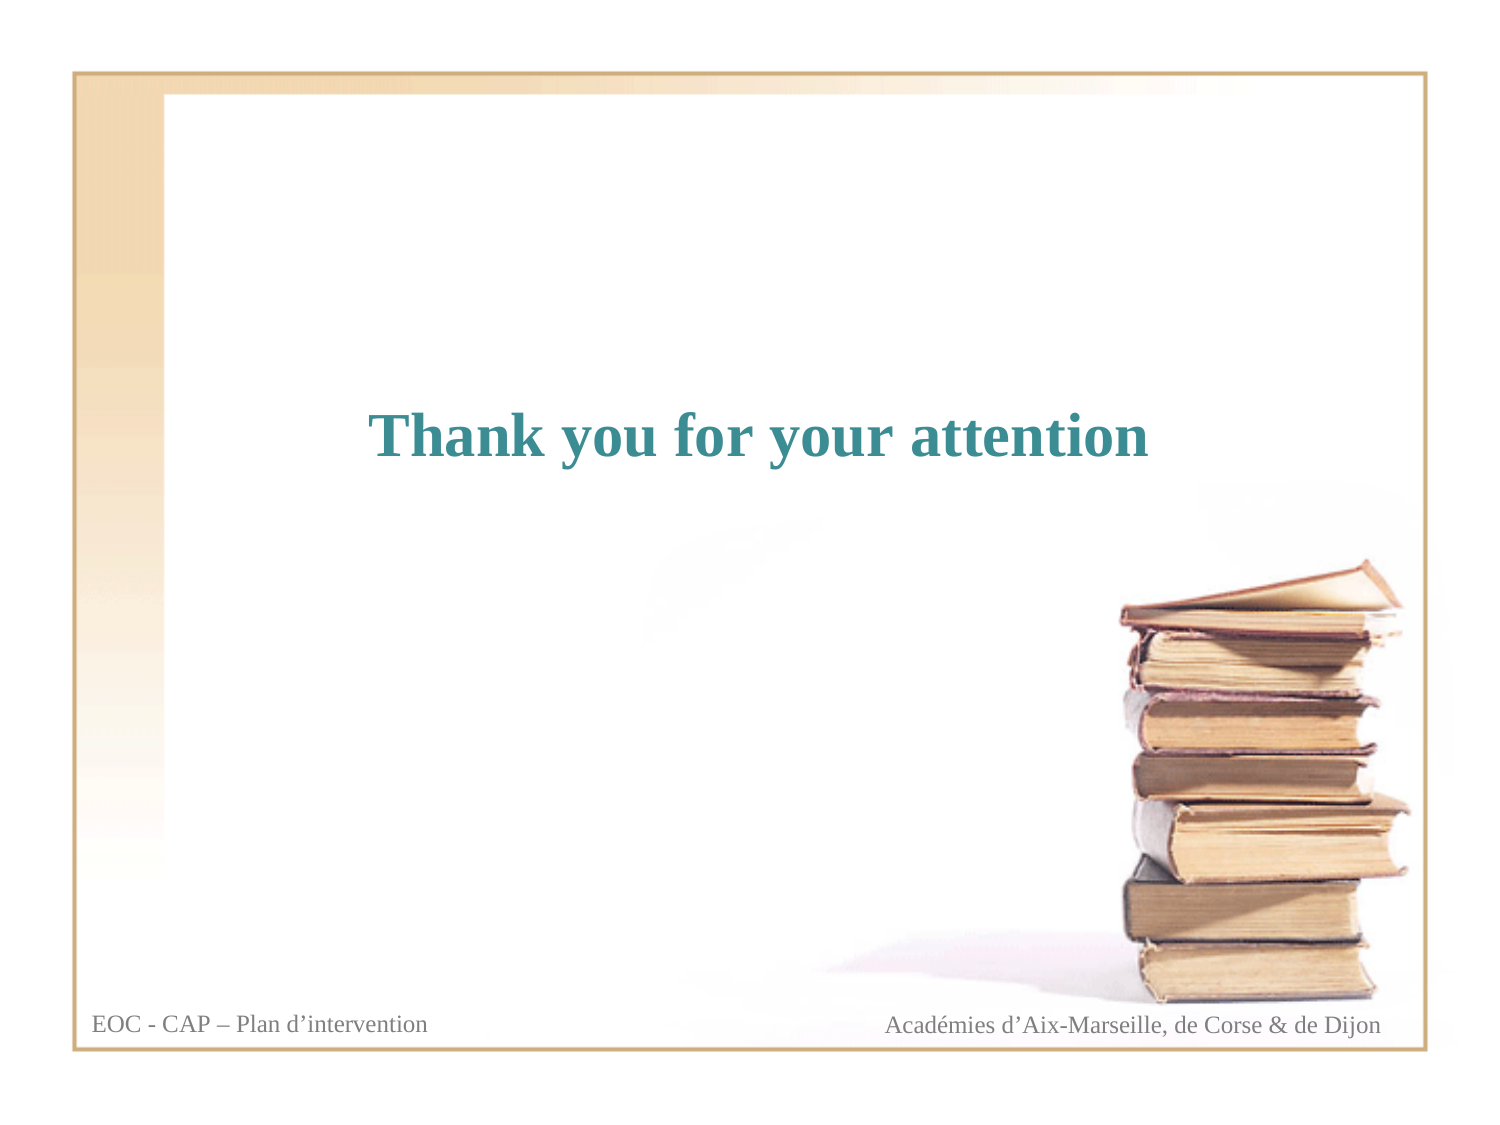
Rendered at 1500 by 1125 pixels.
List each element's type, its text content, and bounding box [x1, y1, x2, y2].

picture [0, 0, 1500, 1125]
text_box EOC - CAP – Plan d’intervention [76, 999, 676, 1070]
text_box Académies d’Aix-Marseille, de Corse & de Dijon [501, 1000, 1397, 1071]
title Thank you for your attention [178, 371, 1341, 492]
